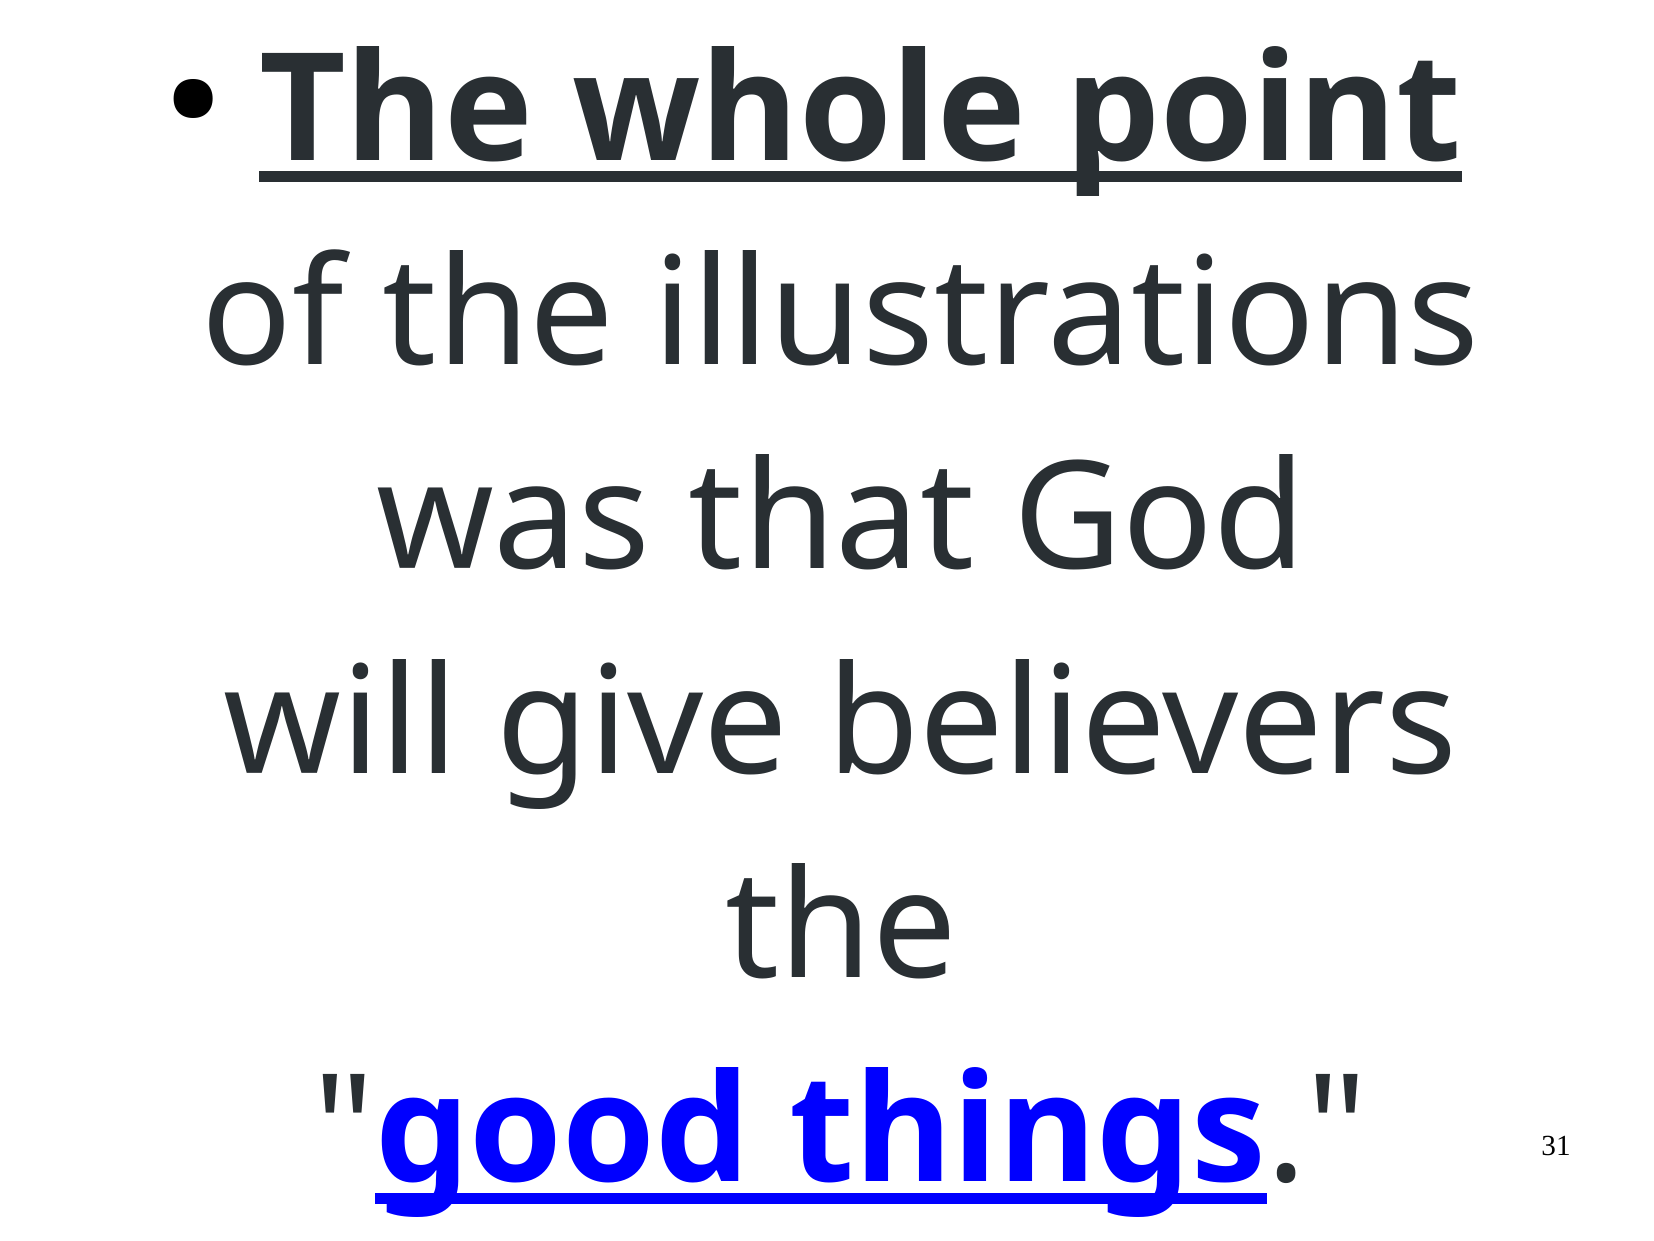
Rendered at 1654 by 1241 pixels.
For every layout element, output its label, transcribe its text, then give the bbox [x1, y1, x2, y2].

list The whole point of the illustrations was that God will give believers the "good things." [0, 0, 1651, 1238]
